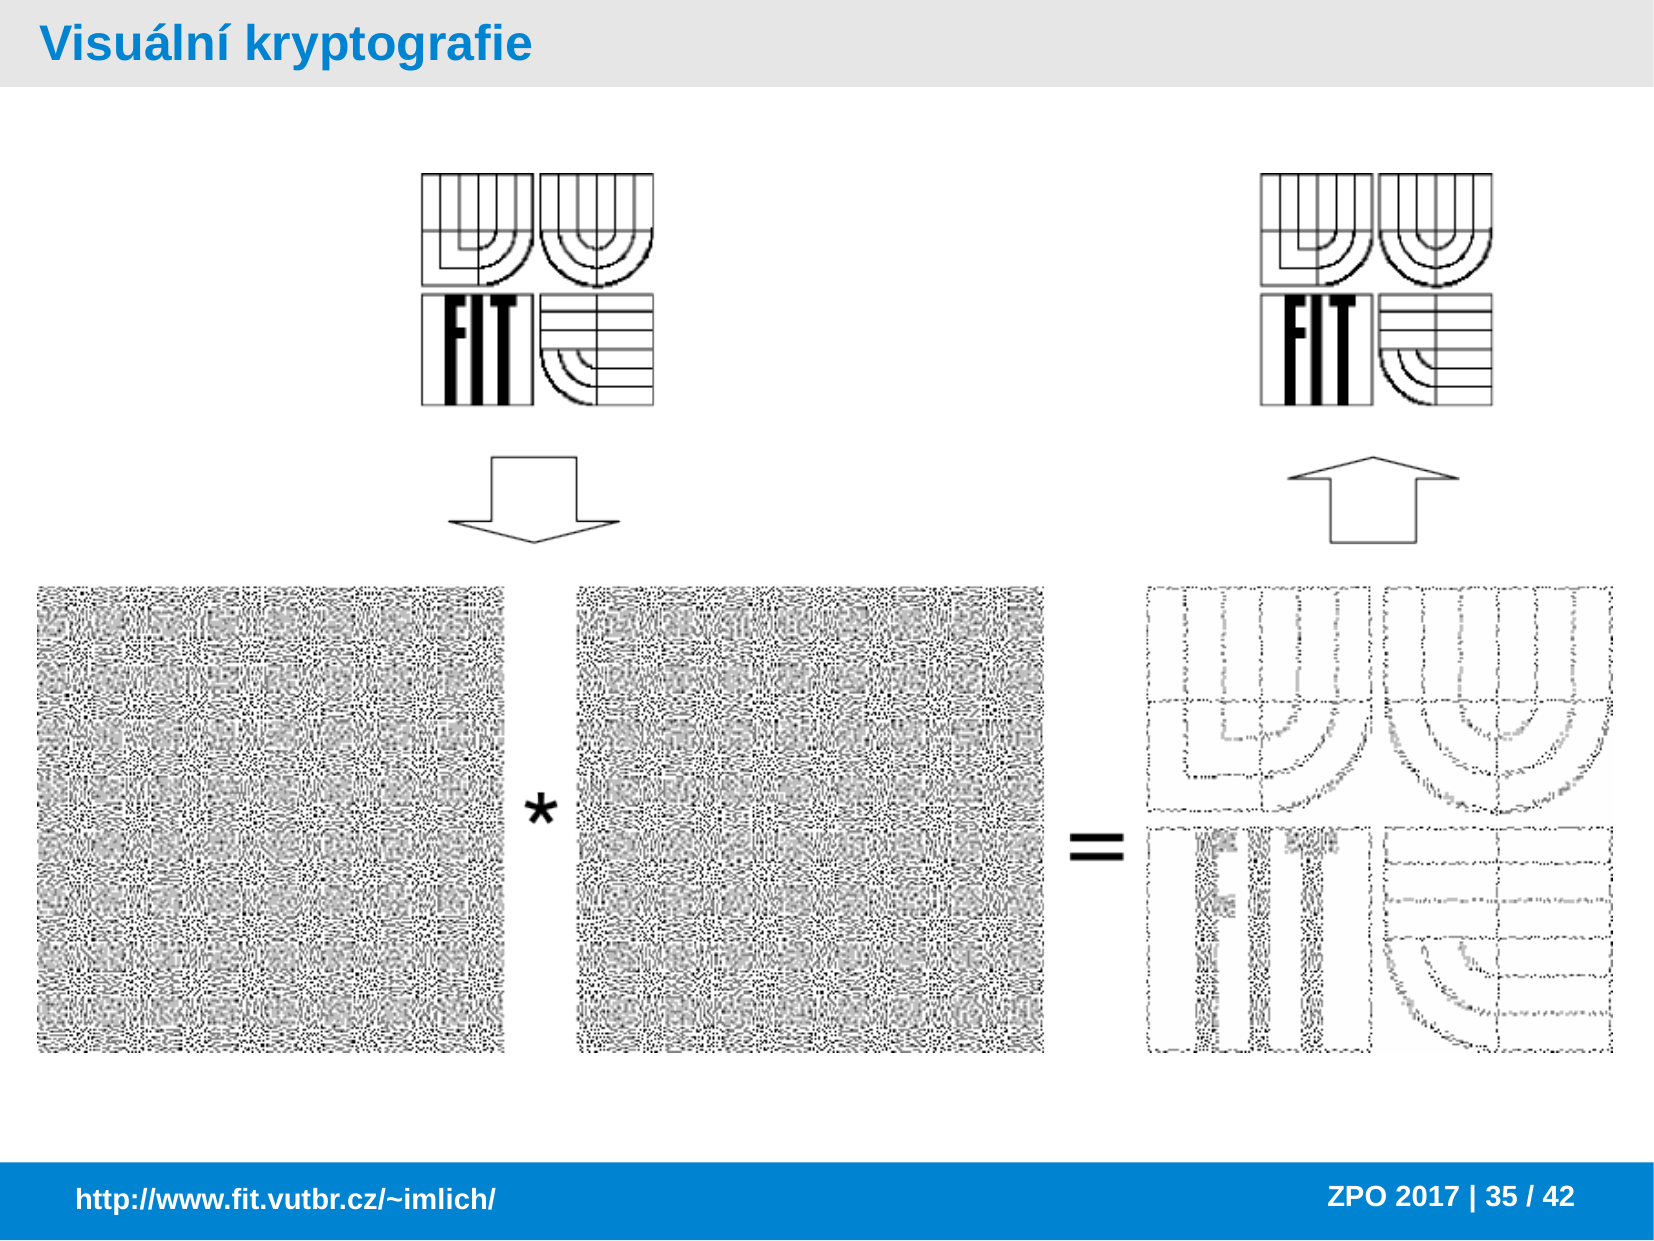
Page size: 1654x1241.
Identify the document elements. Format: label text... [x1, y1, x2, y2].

title Visuální kryptografie [39, 5, 1615, 81]
picture [37, 173, 1613, 1053]
